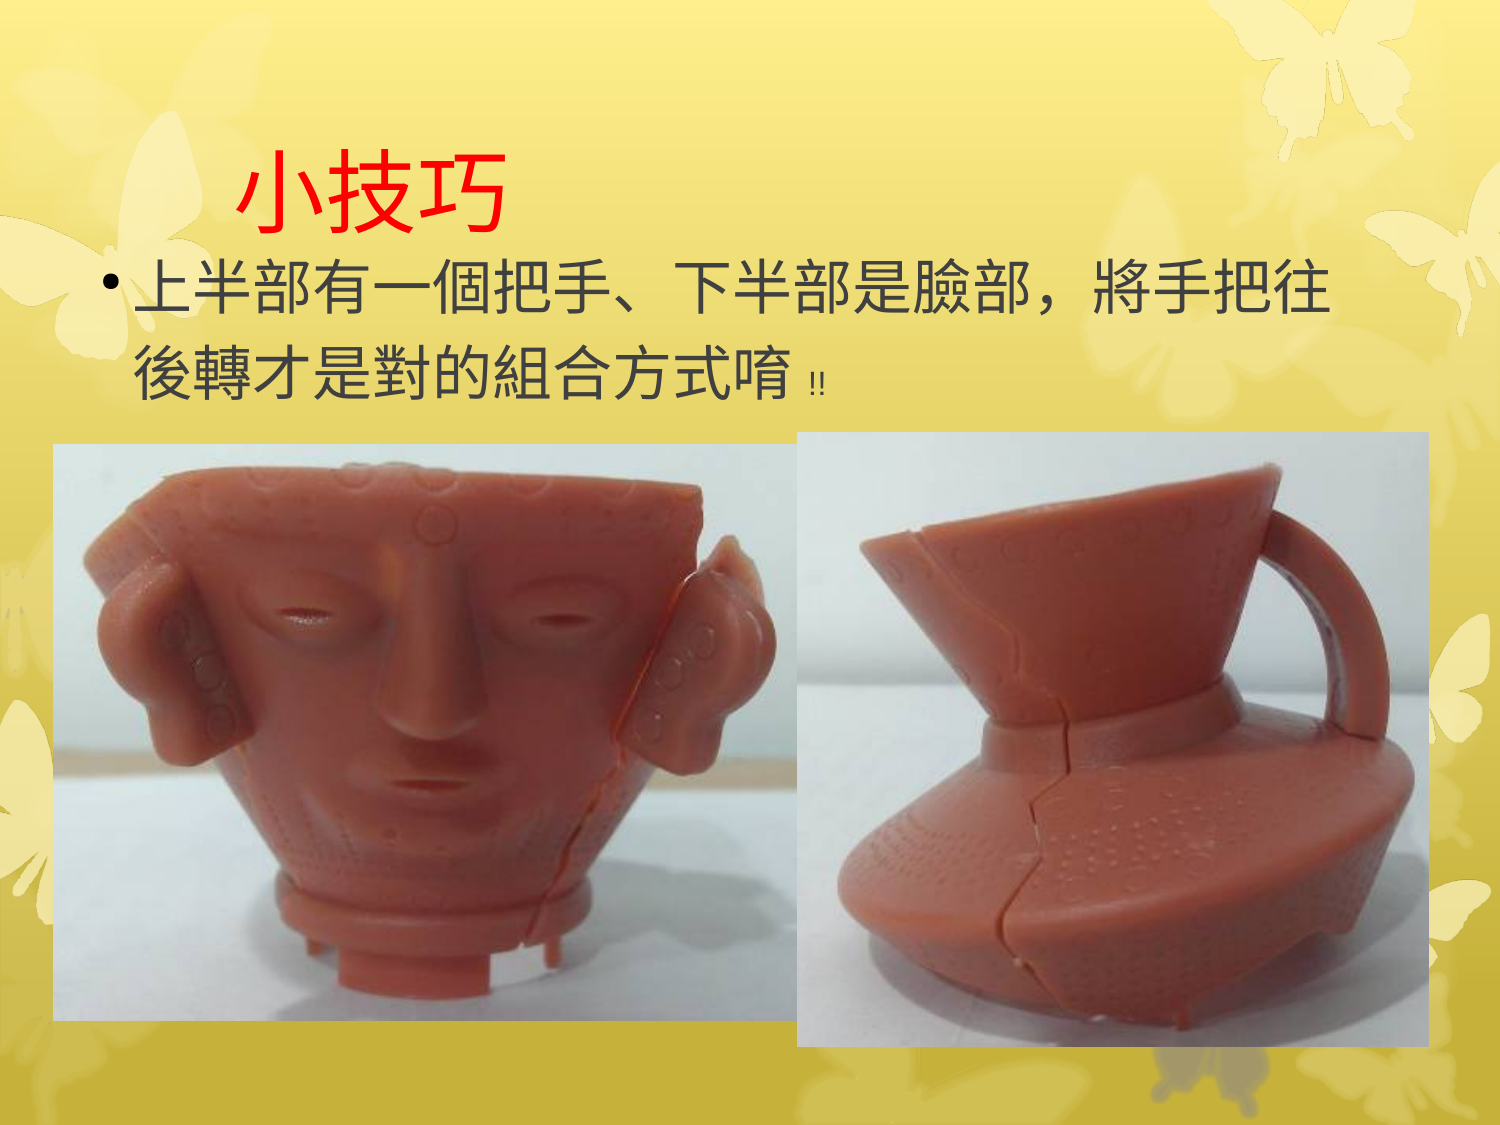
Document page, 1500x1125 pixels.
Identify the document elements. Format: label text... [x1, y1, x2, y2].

picture [0, 0, 1500, 1125]
title 小技巧 [218, 110, 1388, 231]
list 上半部有一個把手、下半部是臉部，將手把往後轉才是對的組合方式唷!! [85, 231, 1400, 422]
